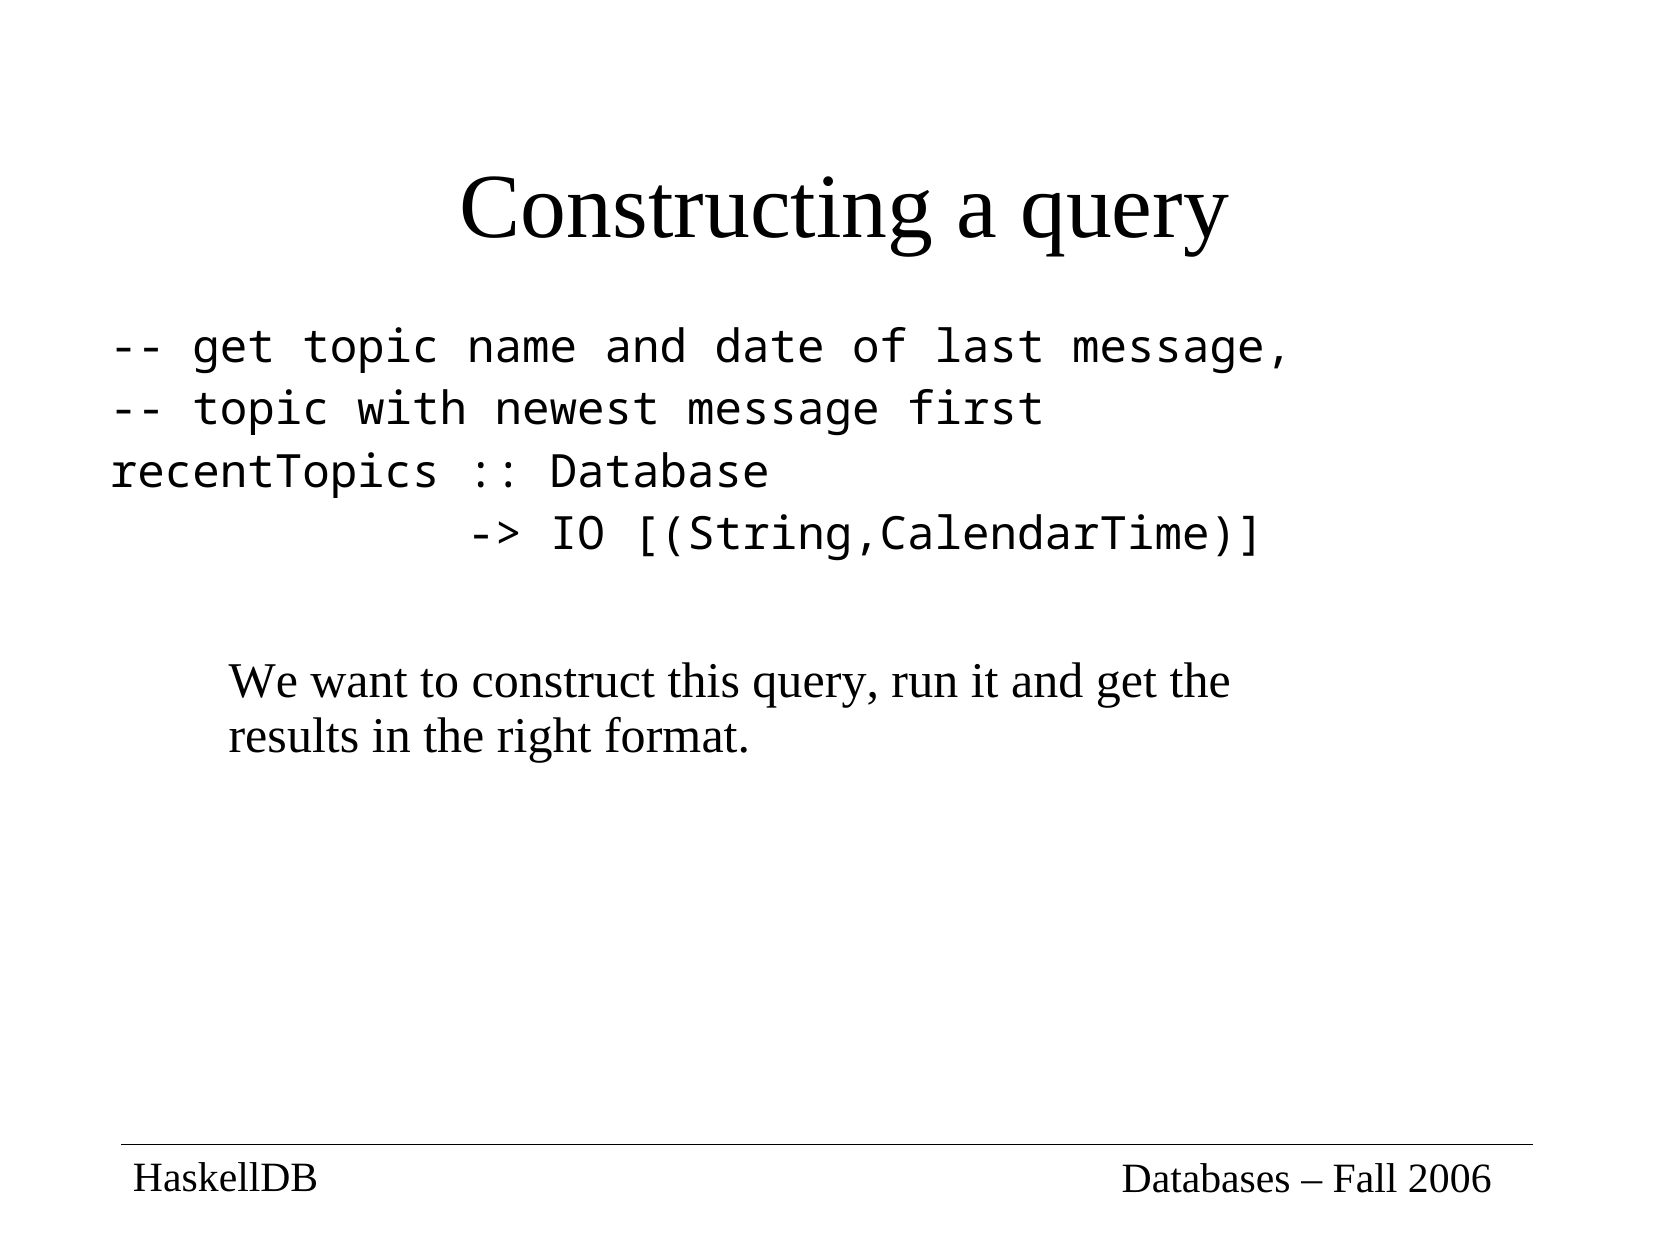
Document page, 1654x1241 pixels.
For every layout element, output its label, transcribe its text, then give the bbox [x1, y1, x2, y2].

text_box -- get topic name and date of last message, -- topic with newest message first recentTopics :: Database -> IO [(String,CalendarTime)] [109, 312, 1563, 1113]
text_box We want to construct this query, run it and get the results in the right format. [228, 652, 1245, 774]
title Constructing a query [121, 102, 1534, 311]
